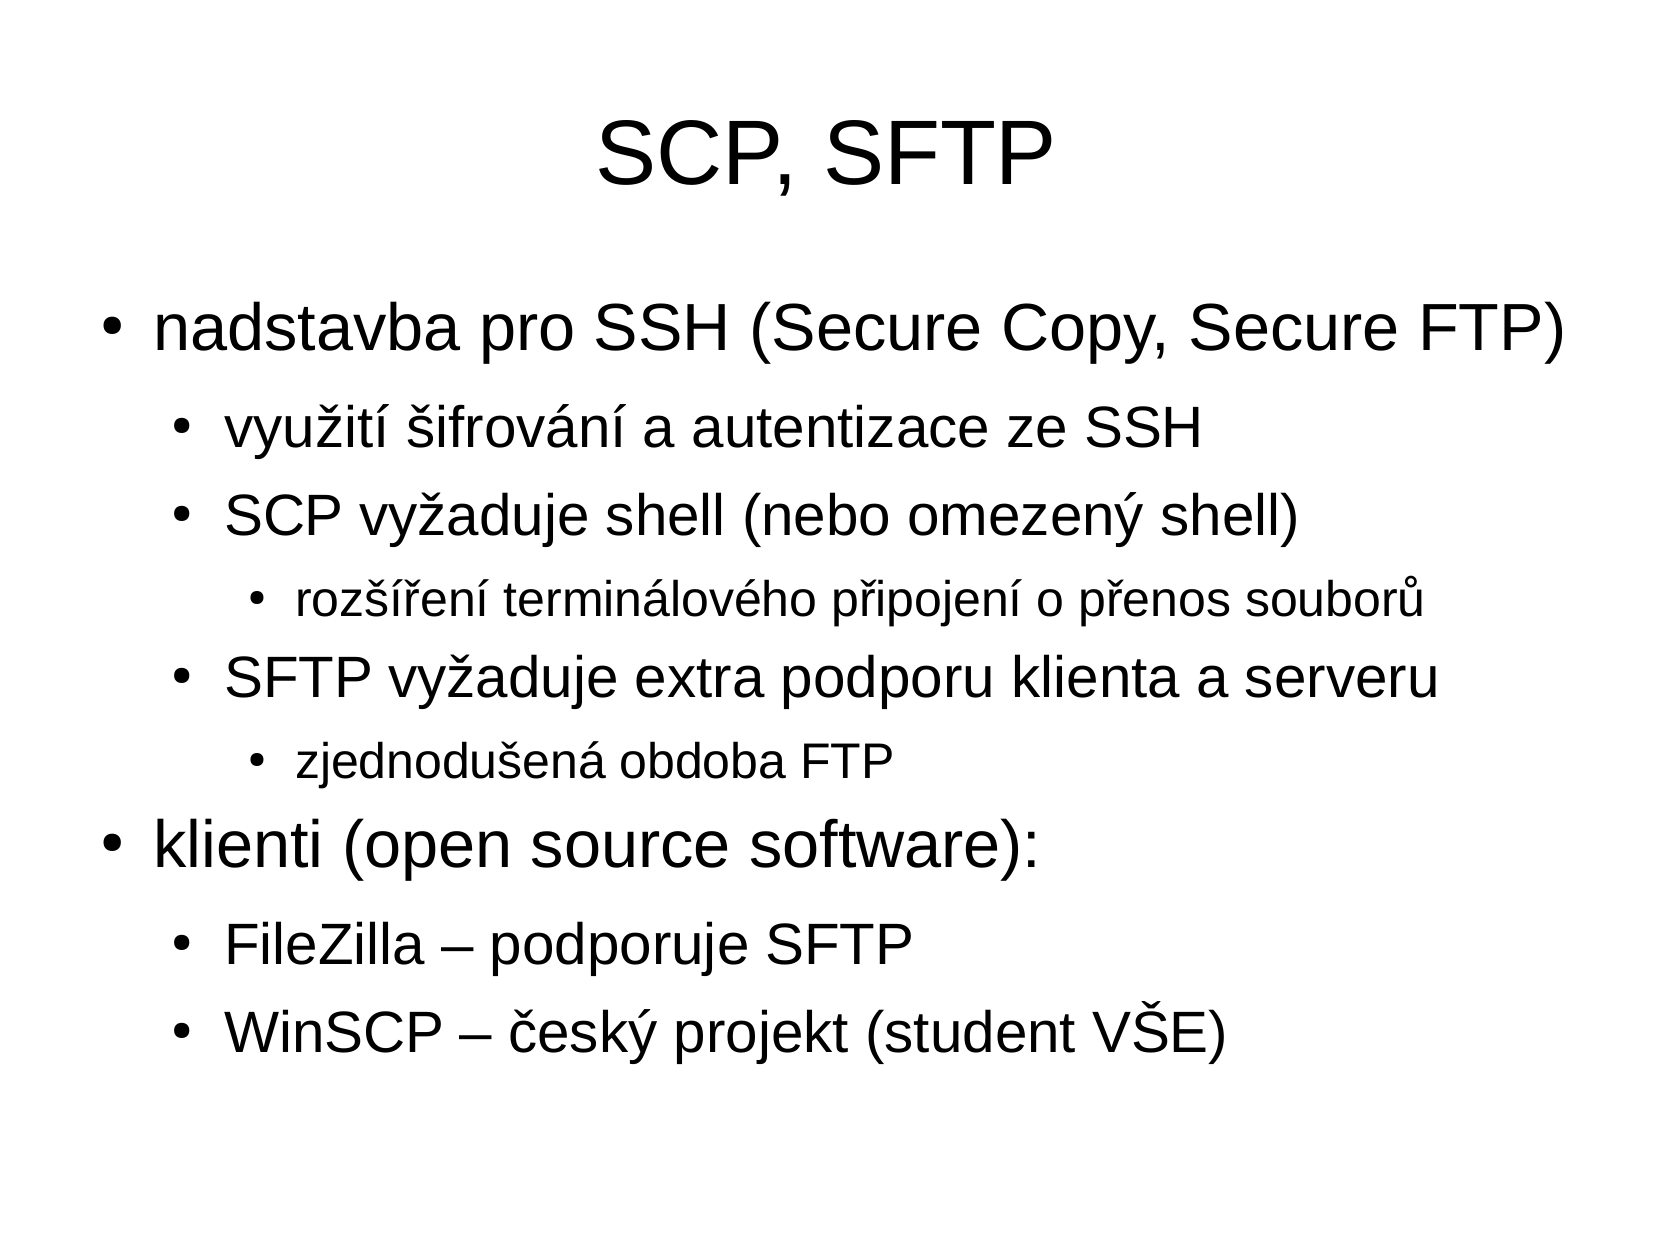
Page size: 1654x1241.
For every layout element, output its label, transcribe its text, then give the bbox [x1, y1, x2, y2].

list nadstavba pro SSH (Secure Copy, Secure FTP) využití šifrování a autentizace ze SSH SCP vyžaduje shell (nebo omezený shell) rozšíření terminálového připojení o přenos souborů SFTP vyžaduje extra podporu klienta a serveru zjednodušená obdoba FTP klienti (open source software): FileZilla – podporuje SFTP WinSCP – český projekt (student VŠE) [82, 290, 1625, 1152]
title SCP, SFTP [82, 49, 1571, 257]
